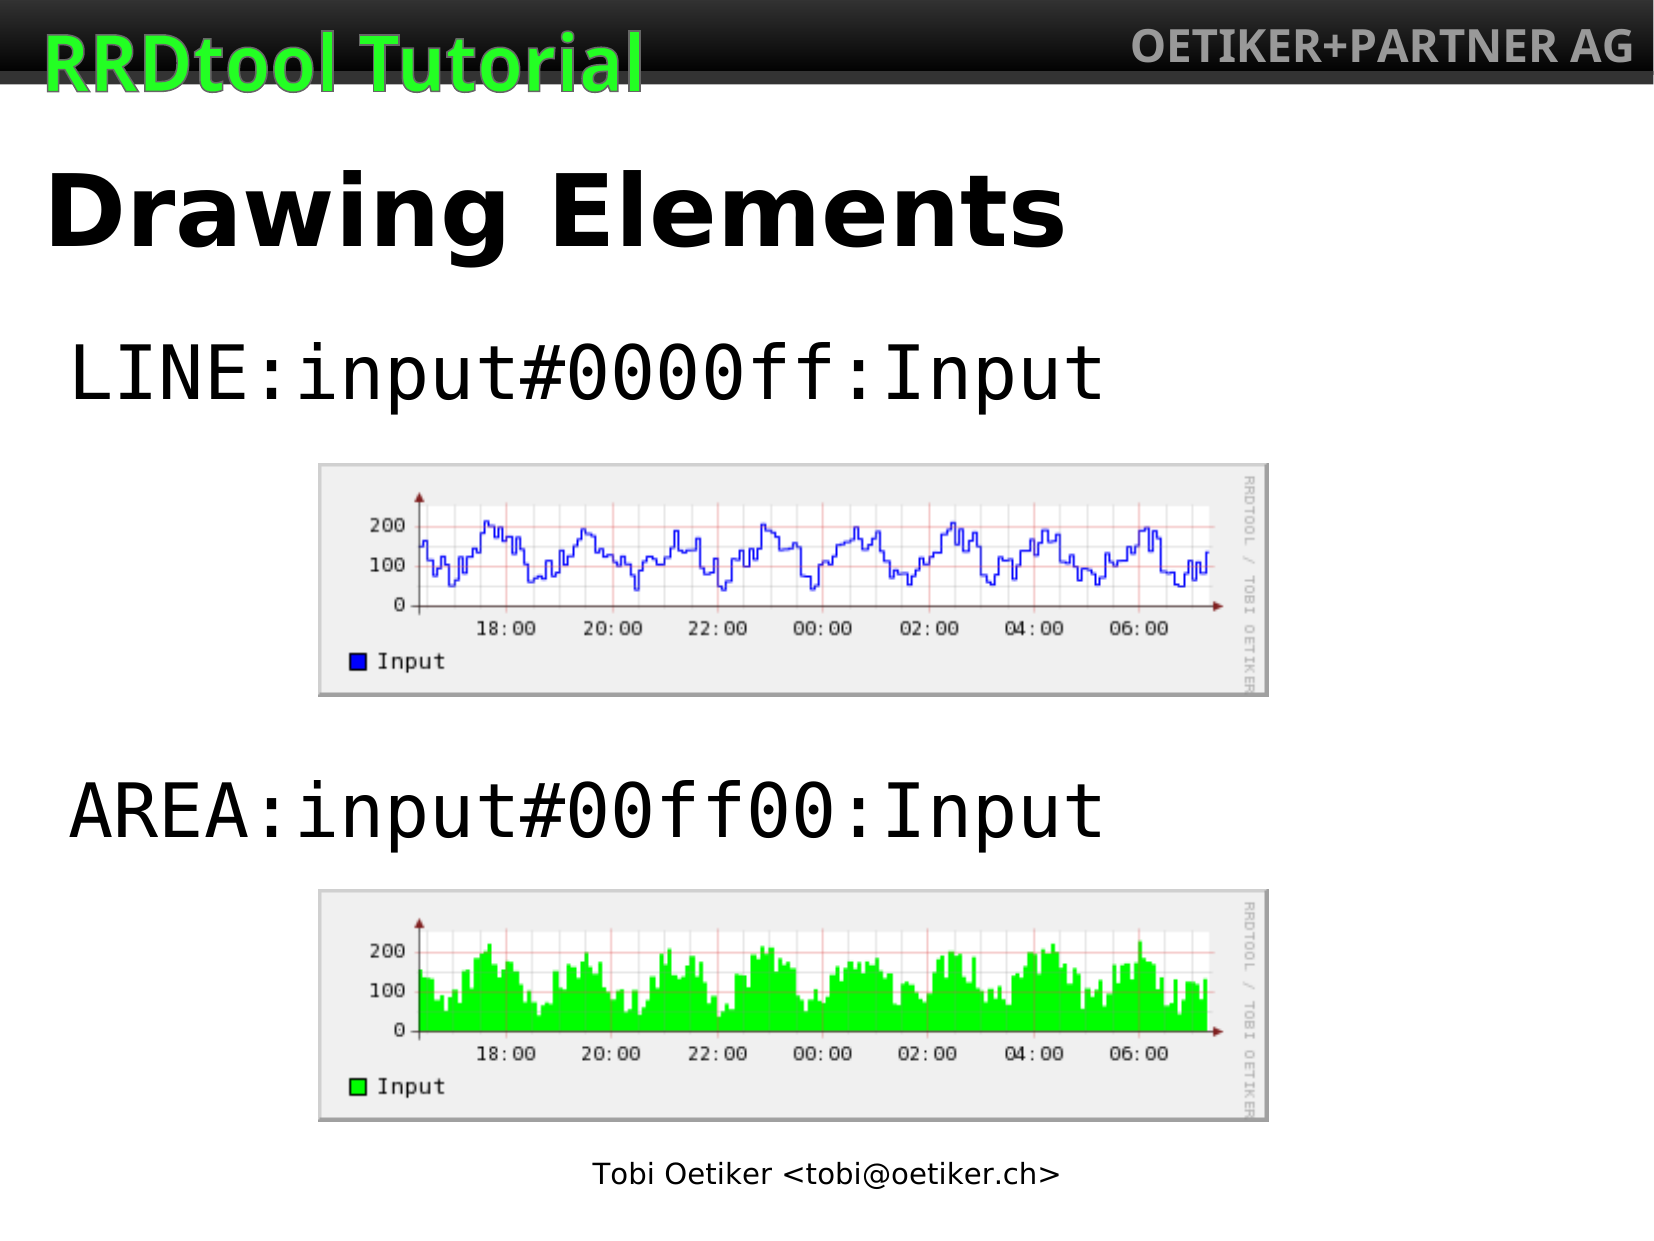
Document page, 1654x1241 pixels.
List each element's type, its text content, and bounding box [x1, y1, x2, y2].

picture [318, 463, 1269, 697]
list LINE:input#0000ff:Input AREA:input#00ff00:Input [50, 329, 1571, 1099]
picture [318, 889, 1269, 1123]
title Drawing Elements [43, 137, 1582, 287]
